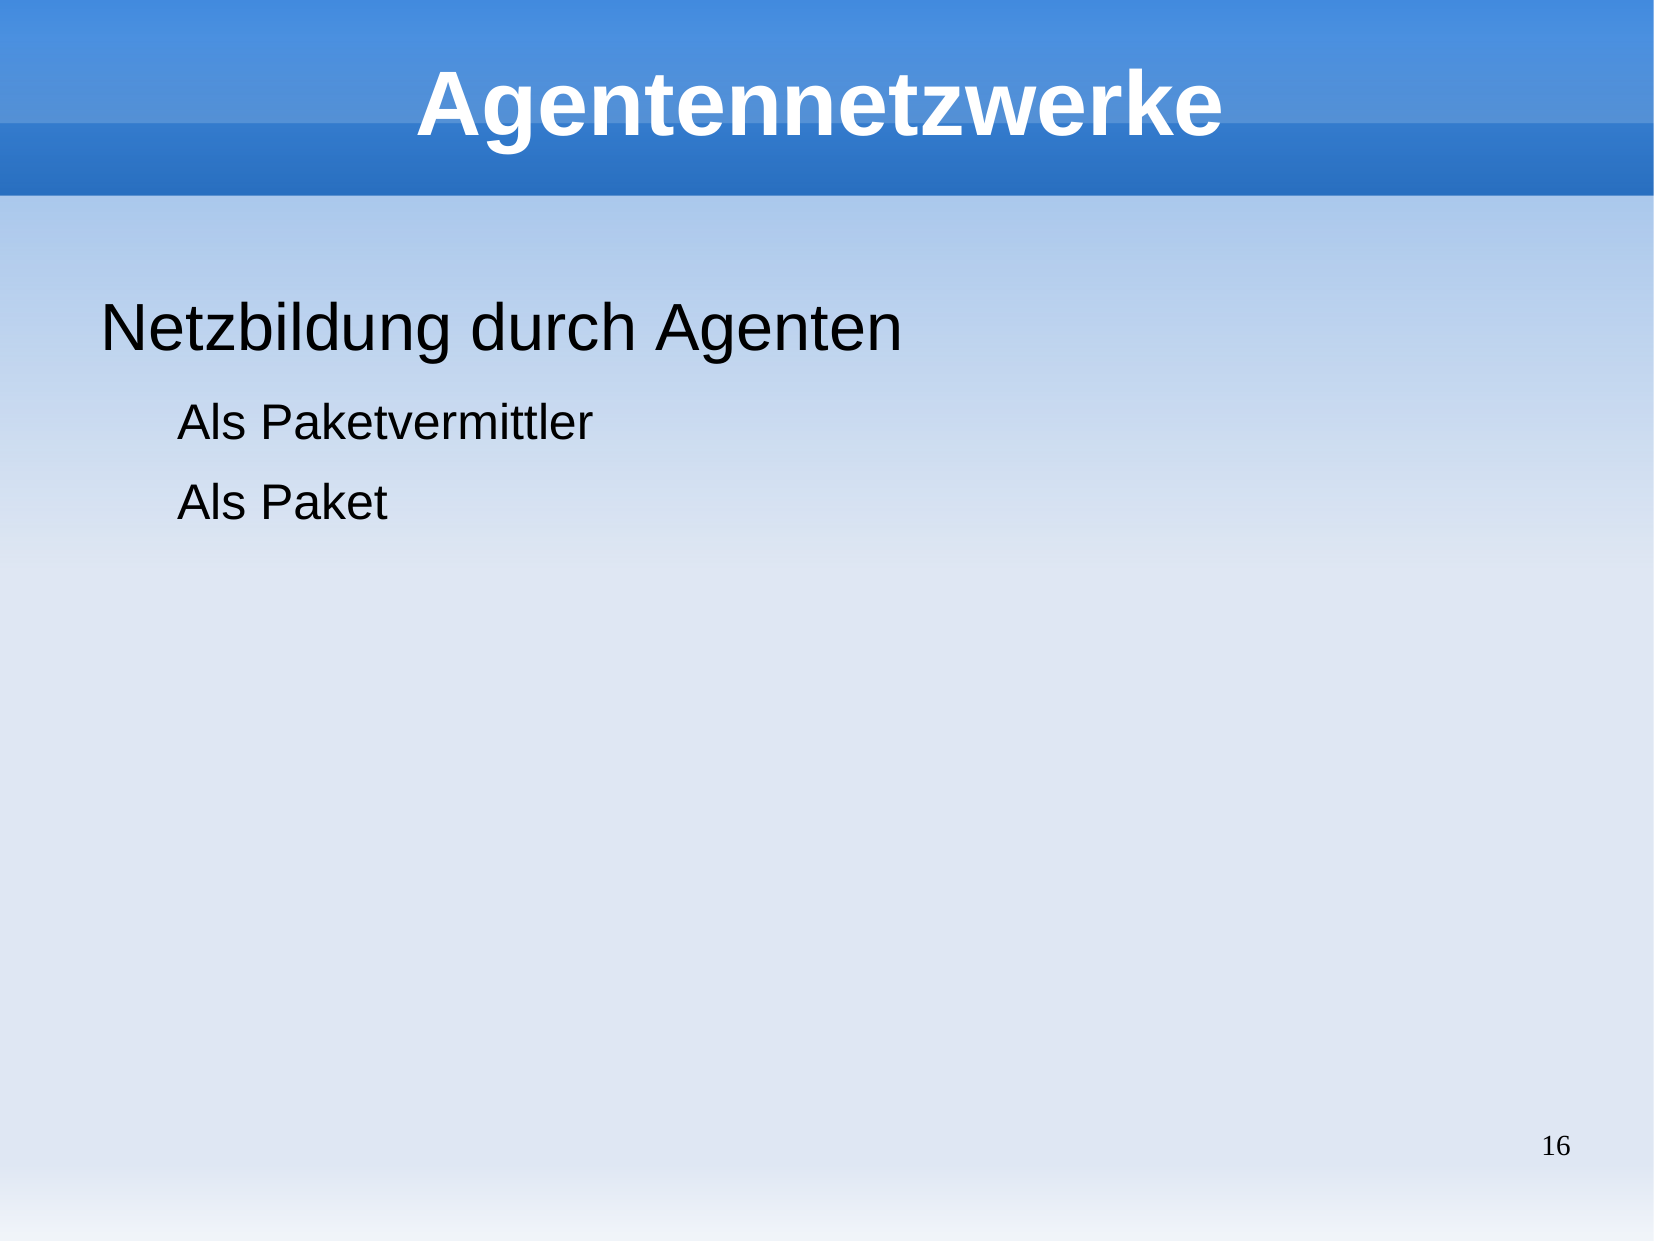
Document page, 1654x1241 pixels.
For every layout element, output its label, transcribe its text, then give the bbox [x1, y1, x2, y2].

title Agentennetzwerke [76, 0, 1565, 208]
picture [0, 0, 1654, 1241]
list Netzbildung durch Agenten Als Paketvermittler Als Paket [82, 290, 1571, 1109]
